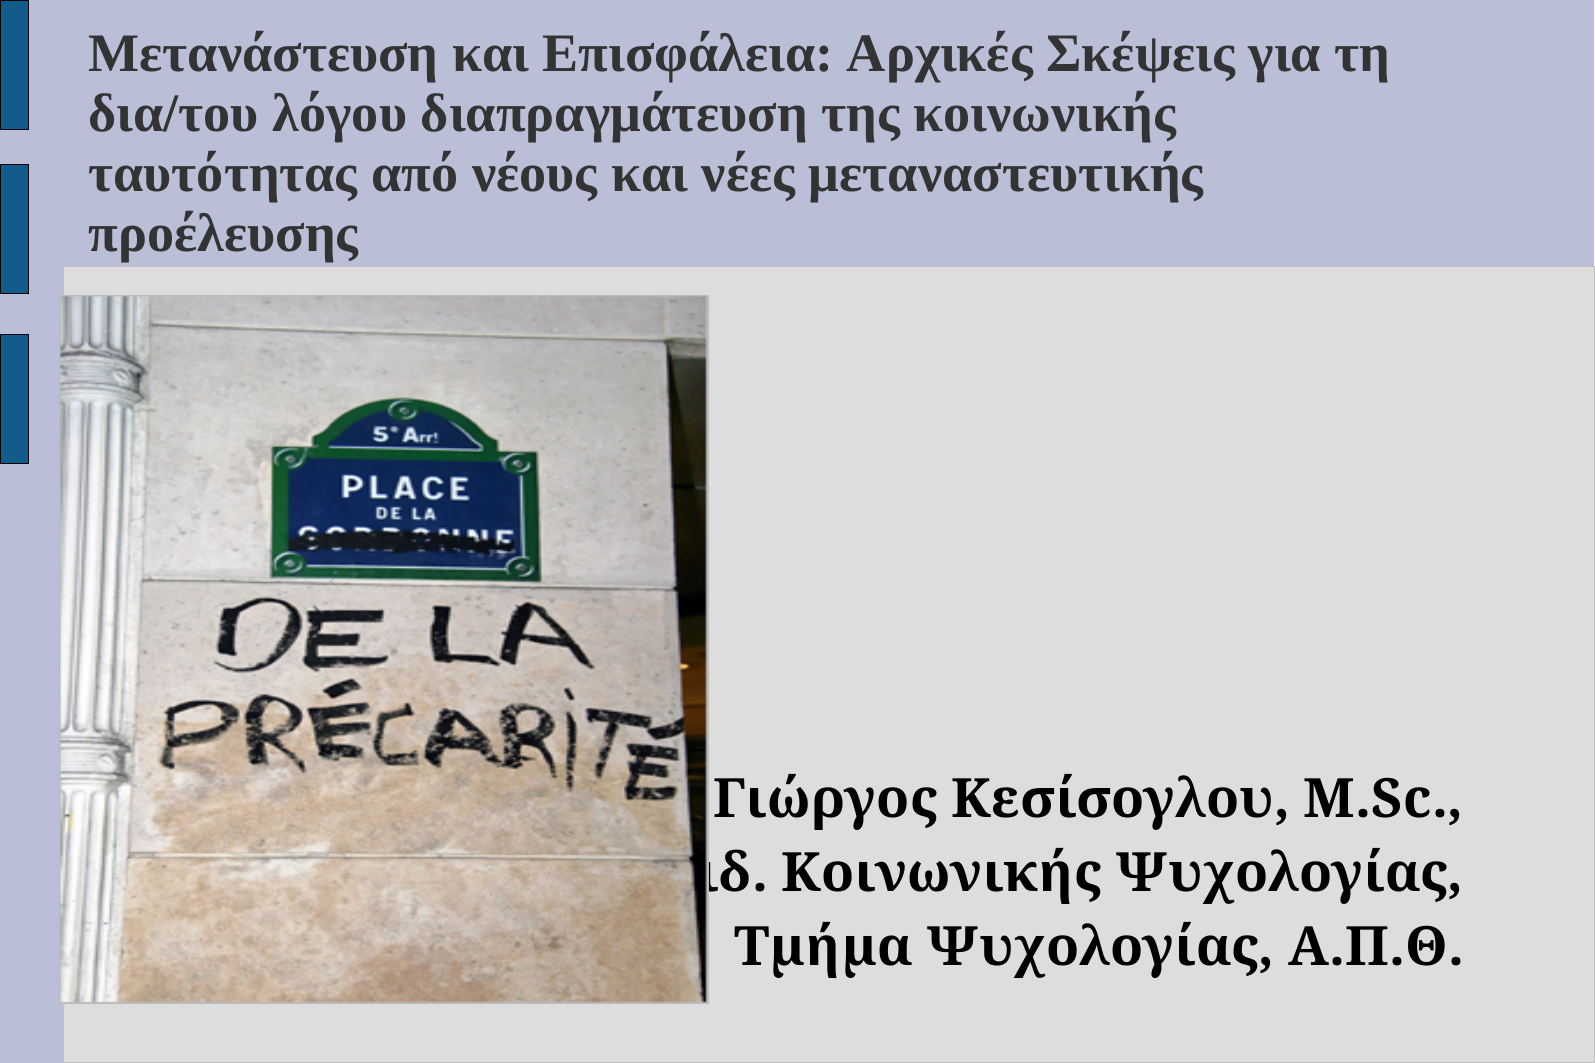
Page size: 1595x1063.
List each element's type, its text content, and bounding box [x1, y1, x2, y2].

picture [59, 295, 709, 1004]
title Μετανάστευση και Επισφάλεια: Αρχικές Σκέψεις για τη δια/του λόγου διαπραγμάτευση της κοινωνικής ταυτότητας από νέους και νέες μεταναστευτικής προέλευσης [88, 20, 1451, 266]
subtitle Γιώργος Κεσίσογλου, Μ.Sc., Υπ. Διδ. Κοινωνικής Ψυχολογίας, Τμήμα Ψυχολογίας, Α.Π.Θ. [117, 293, 1479, 967]
